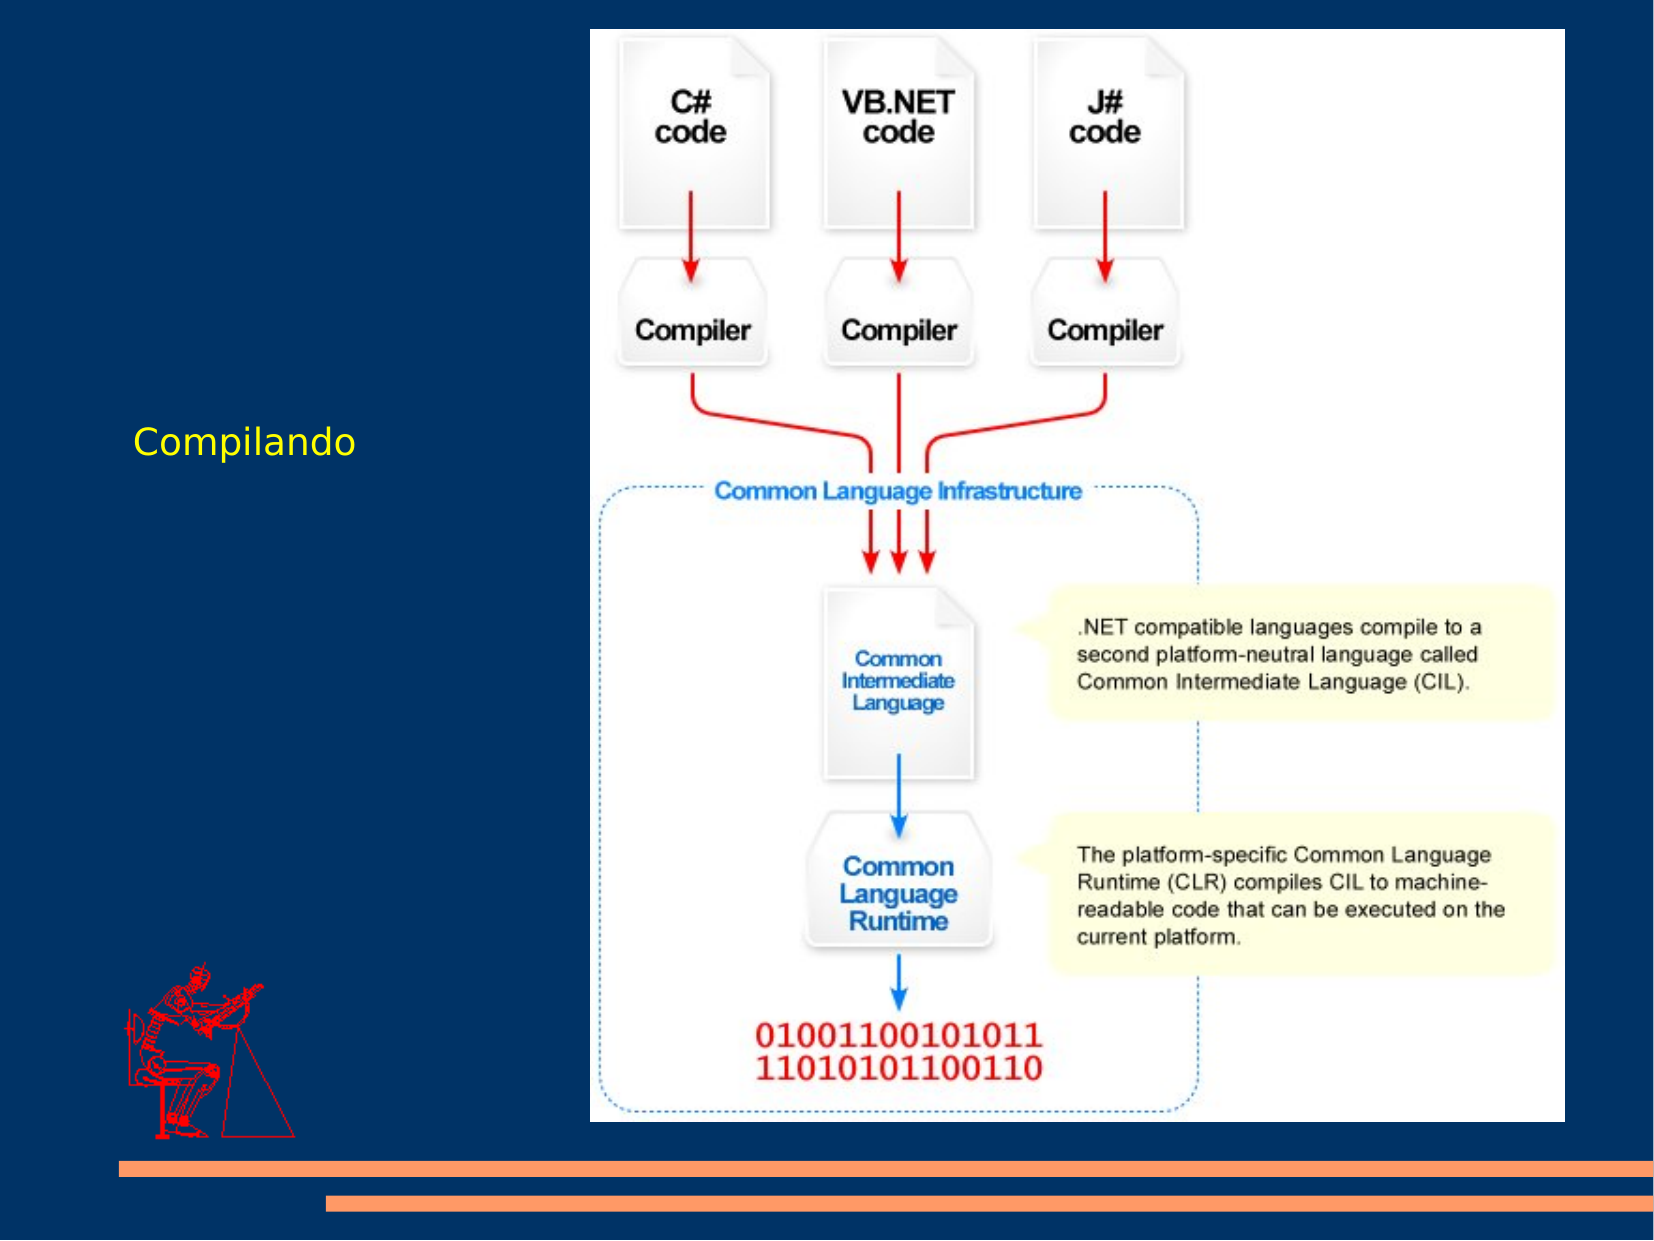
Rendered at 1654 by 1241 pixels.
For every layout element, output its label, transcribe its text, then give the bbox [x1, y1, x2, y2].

text_box Compilando [118, 413, 372, 472]
picture [590, 29, 1565, 1123]
picture [118, 959, 305, 1152]
